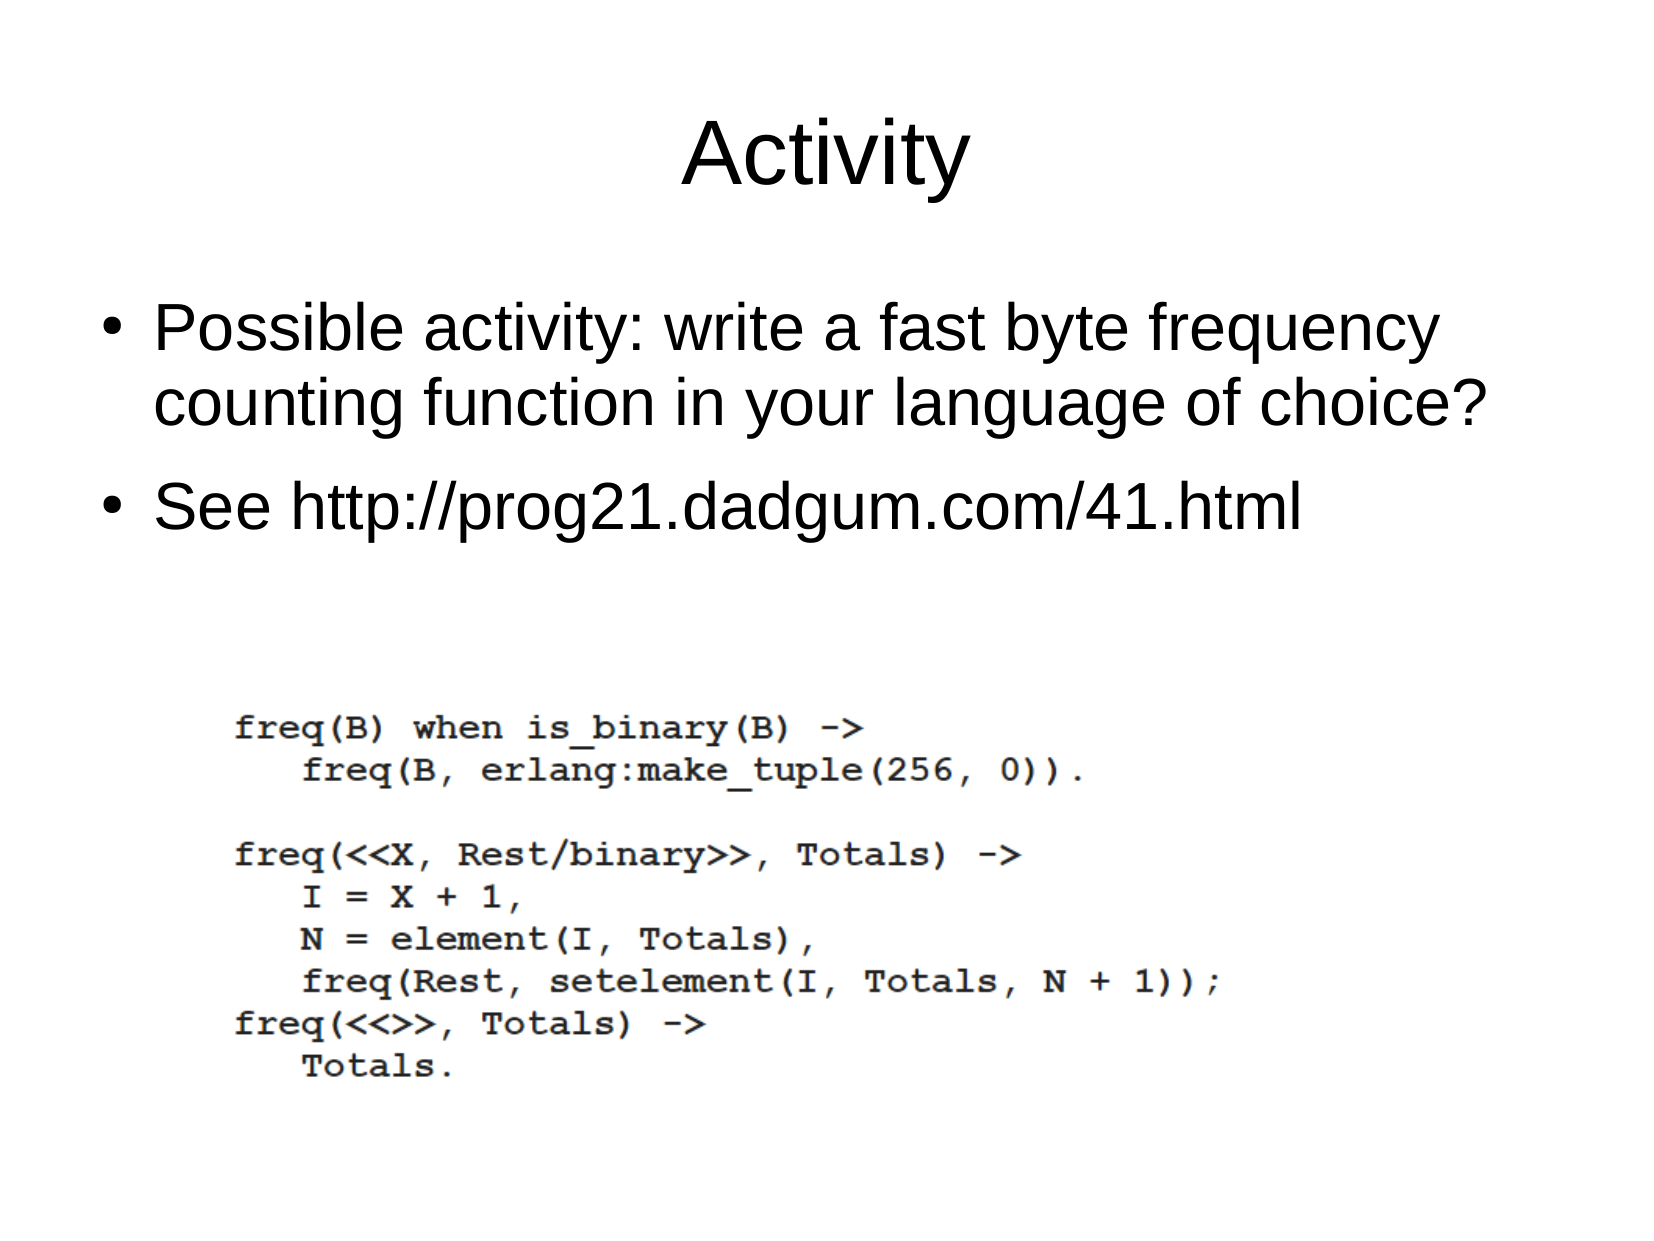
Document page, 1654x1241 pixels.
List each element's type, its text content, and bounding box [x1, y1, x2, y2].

title Activity [82, 49, 1571, 257]
picture [159, 673, 1441, 1116]
list Possible activity: write a fast byte frequency counting function in your language of choice? See http://prog21.dadgum.com/41.html [82, 290, 1571, 1010]
